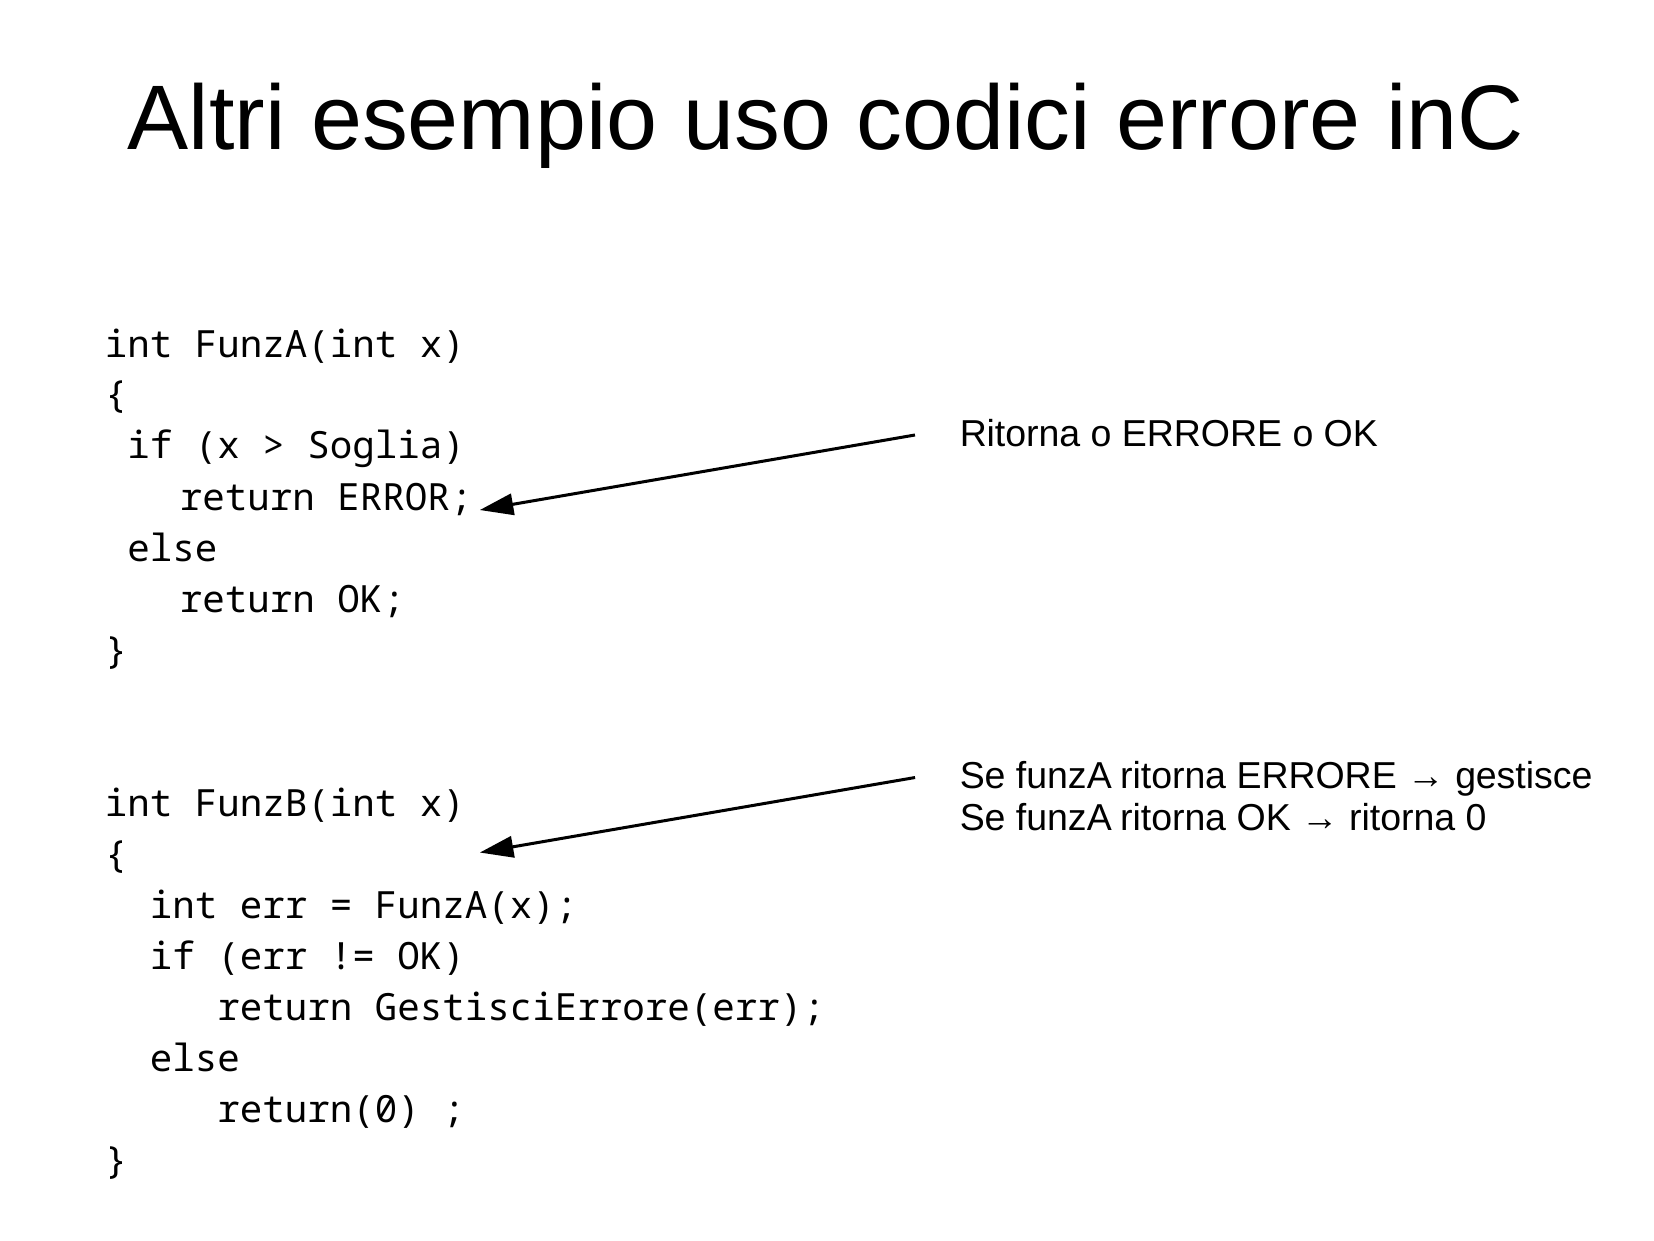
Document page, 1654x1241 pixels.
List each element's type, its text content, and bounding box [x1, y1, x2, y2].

text_box int FunzA(int x) { if (x > Soglia) return ERROR; else return OK; } int FunzB(int x) { int err = FunzA(x); if (err != OK) return GestisciErrore(err); else return(0) ; } [90, 309, 1571, 1164]
title Altri esempio uso codici errore inC [82, 13, 1571, 222]
text_box Se funzA ritorna ERRORE → gestisce Se funzA ritorna OK → ritorna 0 [945, 747, 1608, 847]
text_box Ritorna o ERRORE o OK [945, 405, 1394, 462]
